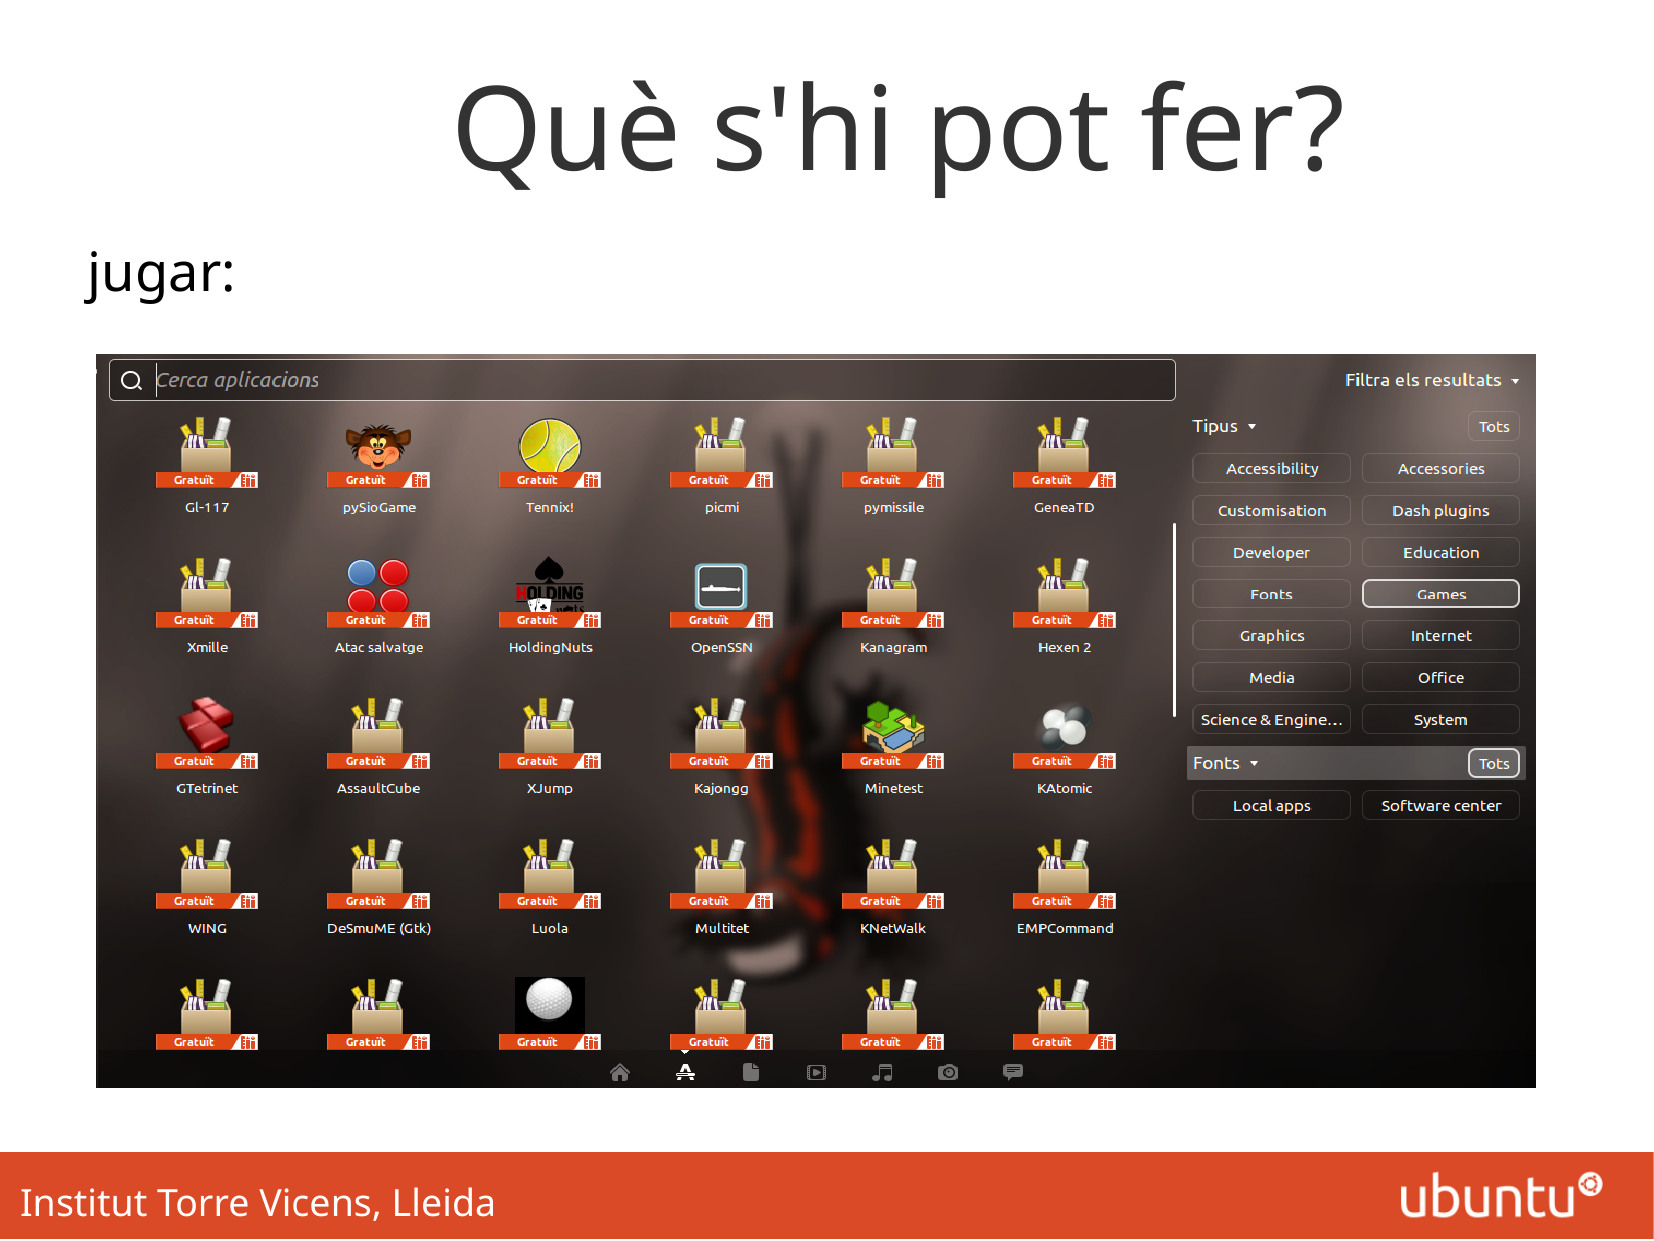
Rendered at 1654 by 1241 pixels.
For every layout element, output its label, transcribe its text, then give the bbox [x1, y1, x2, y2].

text_box jugar: [59, 226, 1625, 1078]
text_box Institut Torre Vicens, Lleida 17/05/2014 [5, 1169, 733, 1227]
picture [96, 354, 1536, 1088]
picture [0, 1152, 1654, 1239]
title Què s'hi pot fer? [55, 29, 1595, 237]
